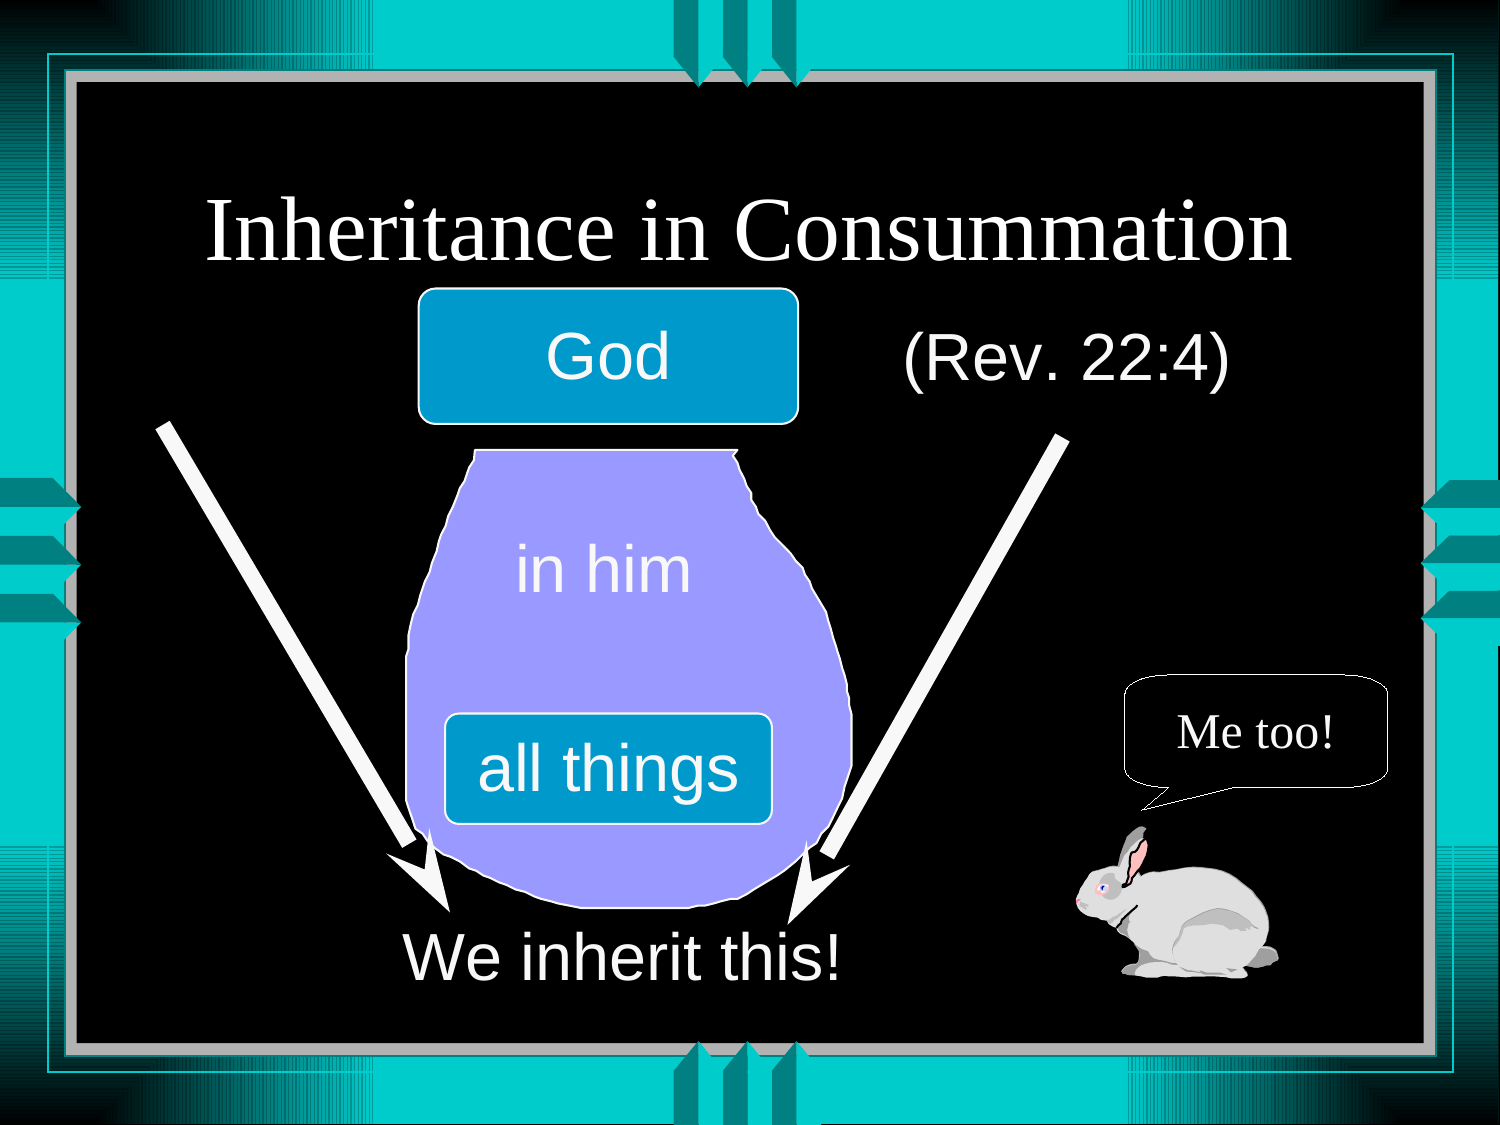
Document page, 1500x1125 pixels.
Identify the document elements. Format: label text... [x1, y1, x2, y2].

text_box all things [445, 713, 772, 824]
text_box [406, 449, 852, 909]
text_box [1075, 825, 1279, 979]
text_box We inherit this! [387, 912, 925, 1003]
text_box God [418, 288, 799, 424]
text_box Me too! [1124, 674, 1388, 811]
text_box (Rev. 22:4) [887, 312, 1338, 403]
text_box in him [500, 524, 863, 615]
title Inheritance in Consummation [156, 99, 1344, 288]
